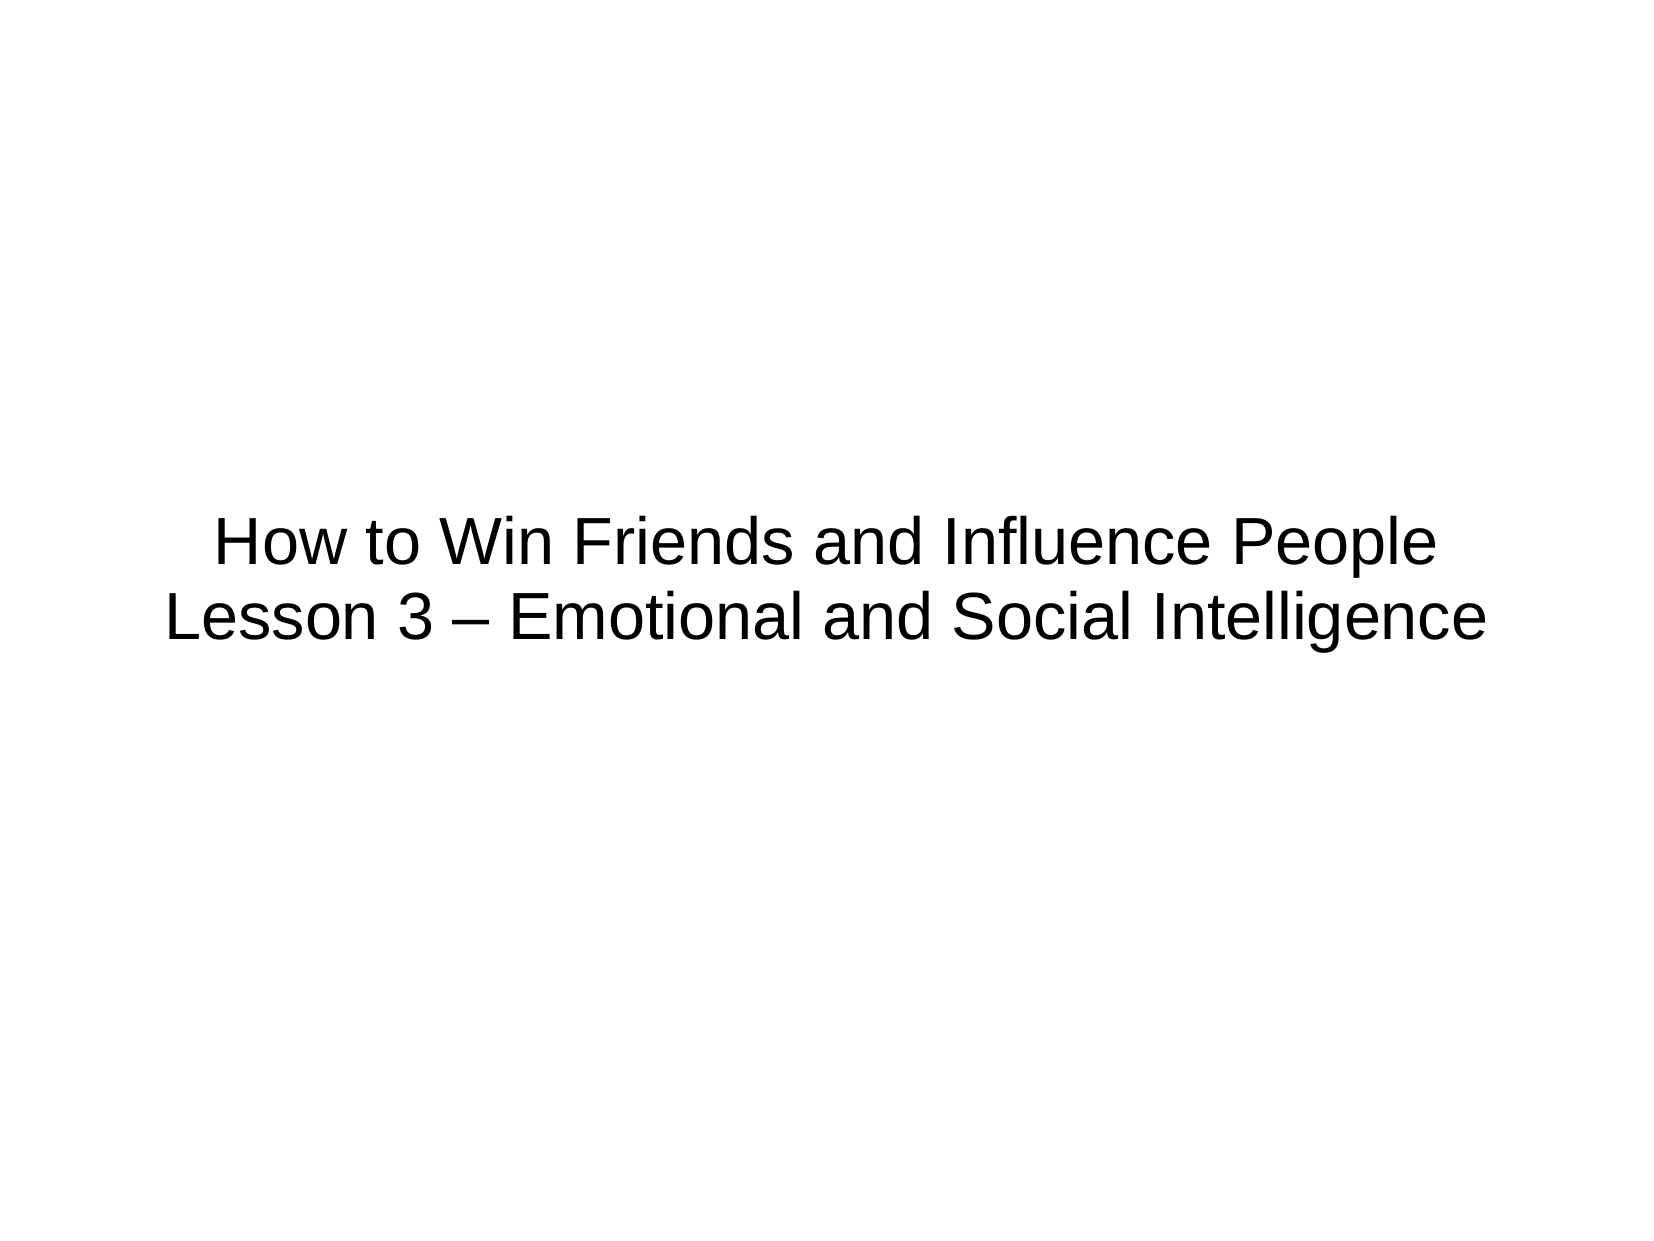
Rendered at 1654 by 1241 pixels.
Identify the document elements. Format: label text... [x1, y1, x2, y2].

subtitle How to Win Friends and Influence People Lesson 3 – Emotional and Social Intelligence [82, 56, 1571, 1102]
